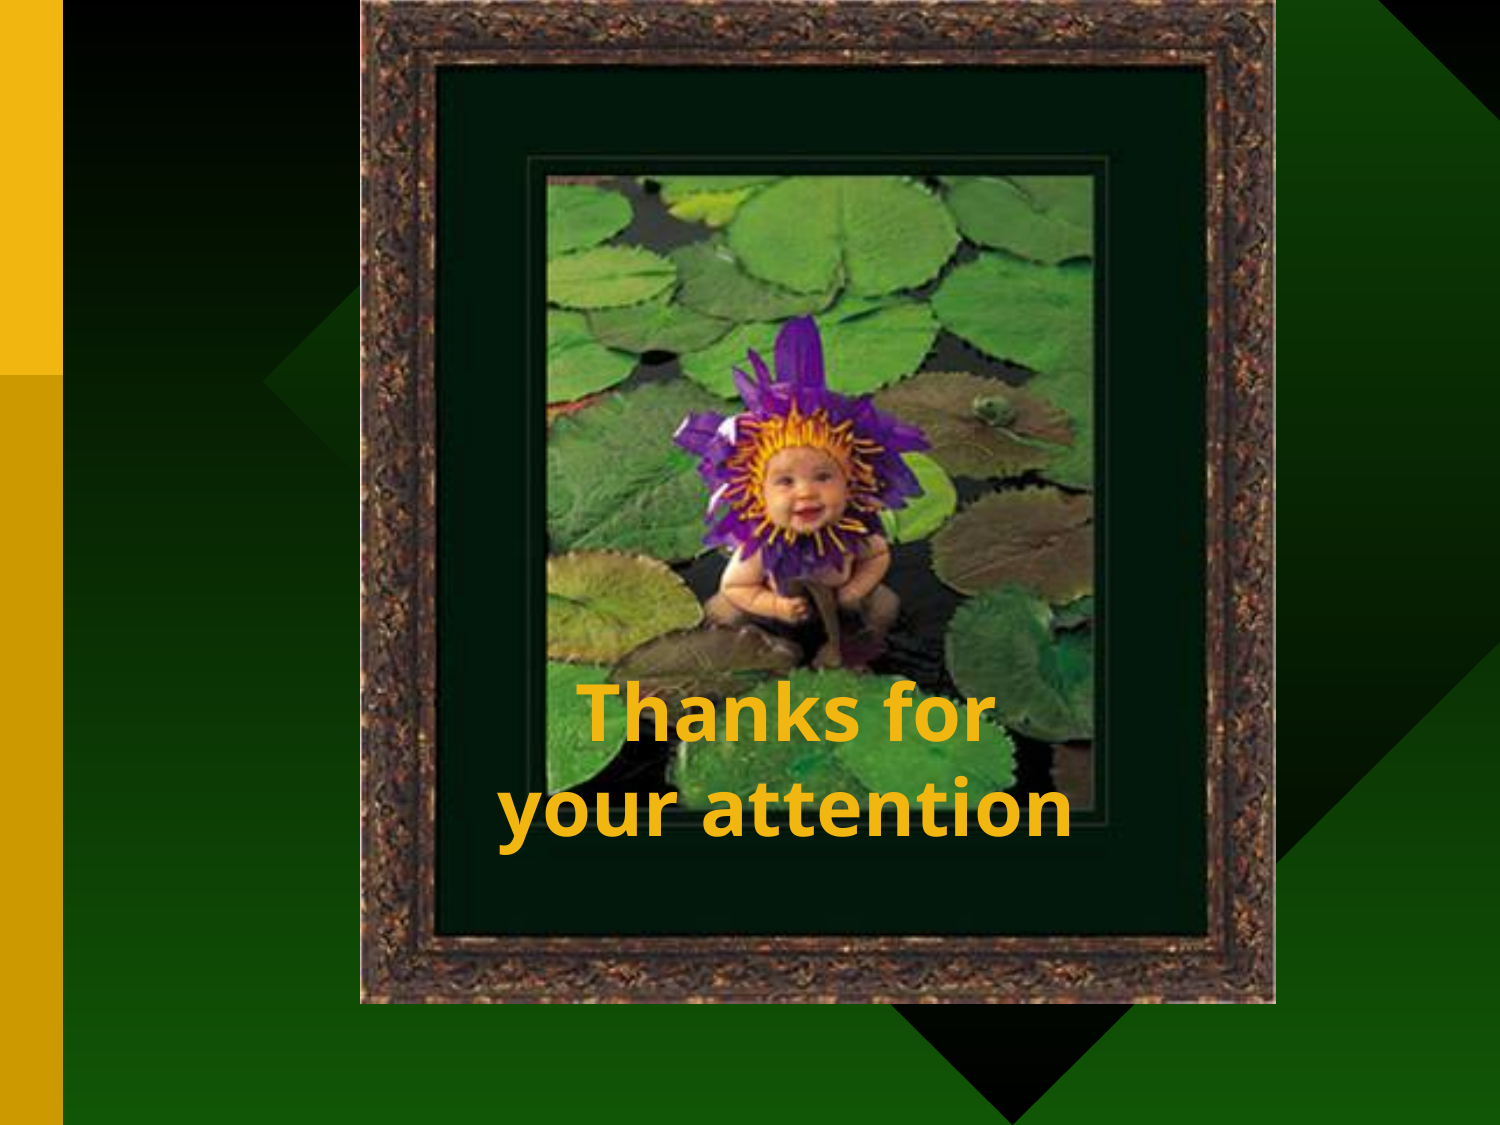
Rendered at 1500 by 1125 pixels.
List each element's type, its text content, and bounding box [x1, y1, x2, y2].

title Thanks for your attention [159, 645, 1435, 870]
picture [360, 870, 1276, 1004]
picture [360, 0, 1276, 645]
